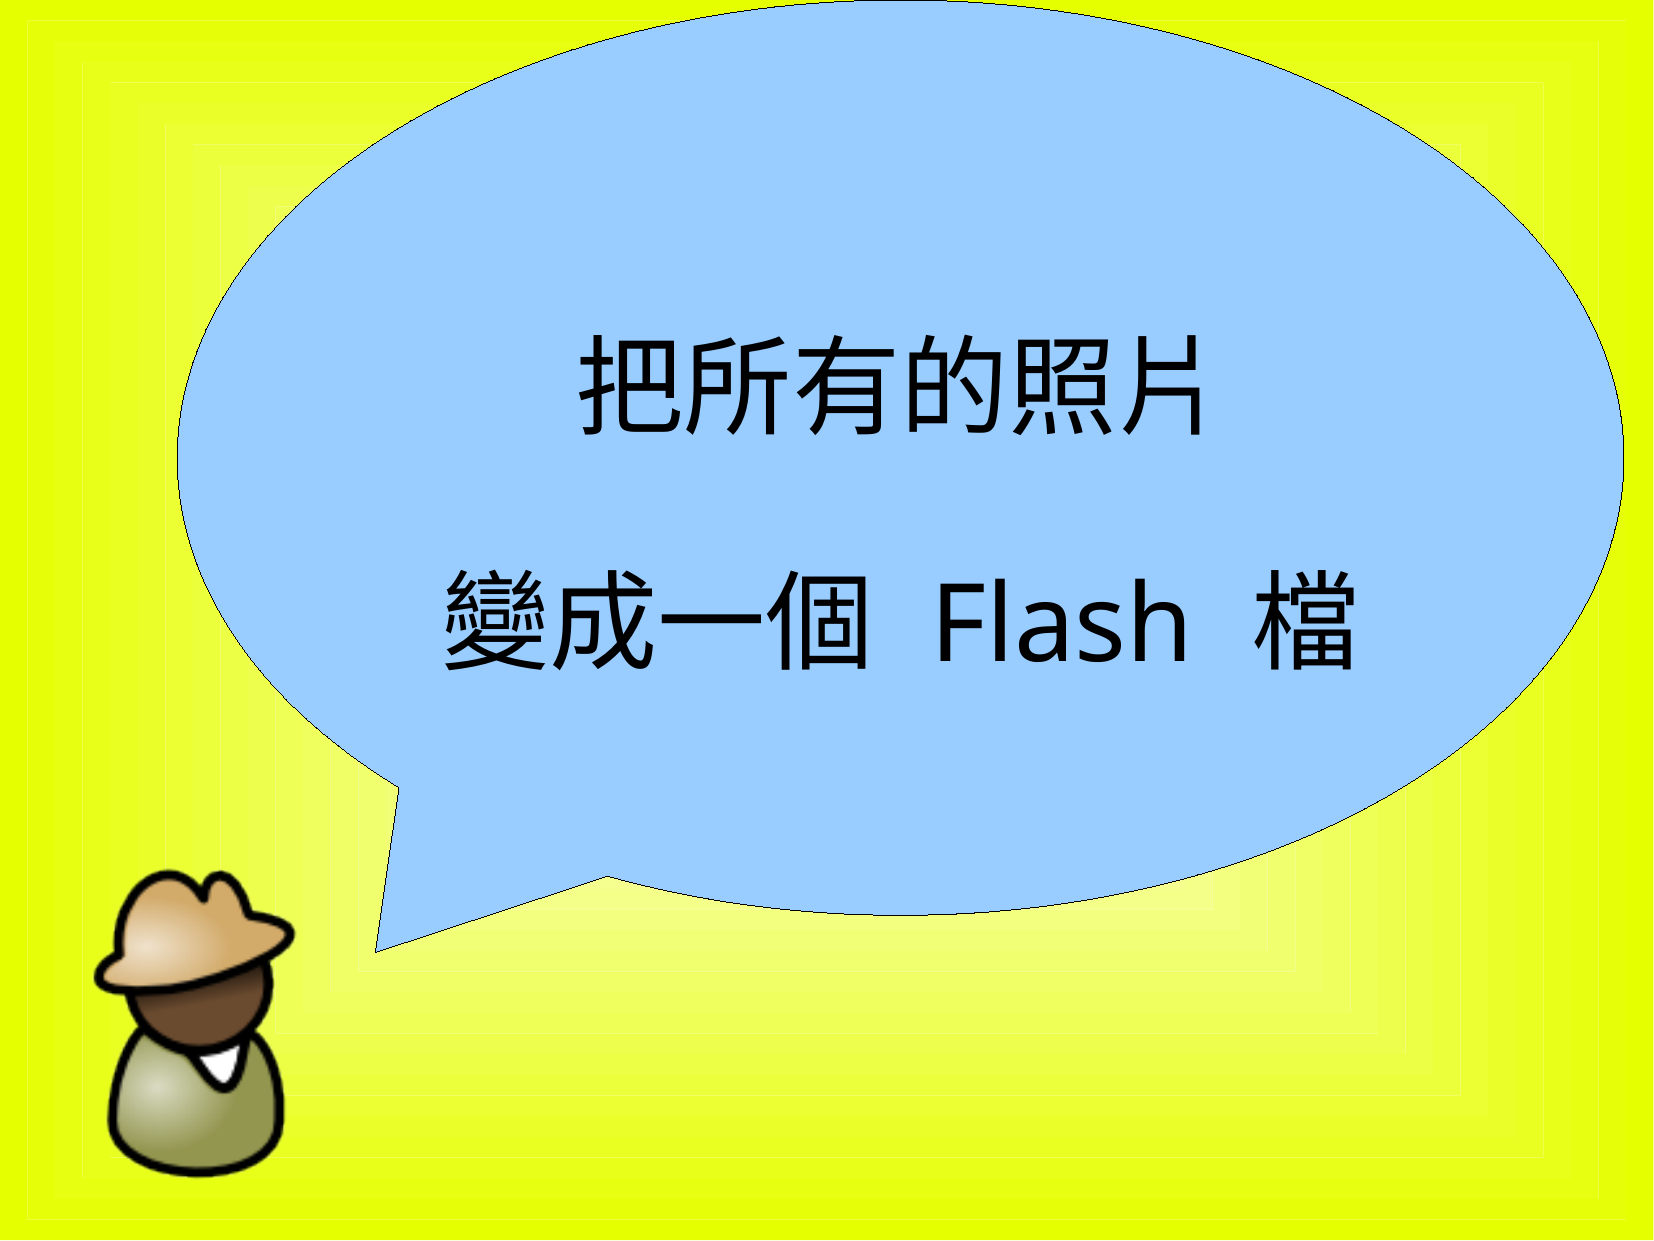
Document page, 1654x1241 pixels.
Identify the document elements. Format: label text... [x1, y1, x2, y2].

picture [29, 856, 355, 1183]
text_box 把所有的照片 變成一個 Flash 檔 [177, 0, 1624, 953]
